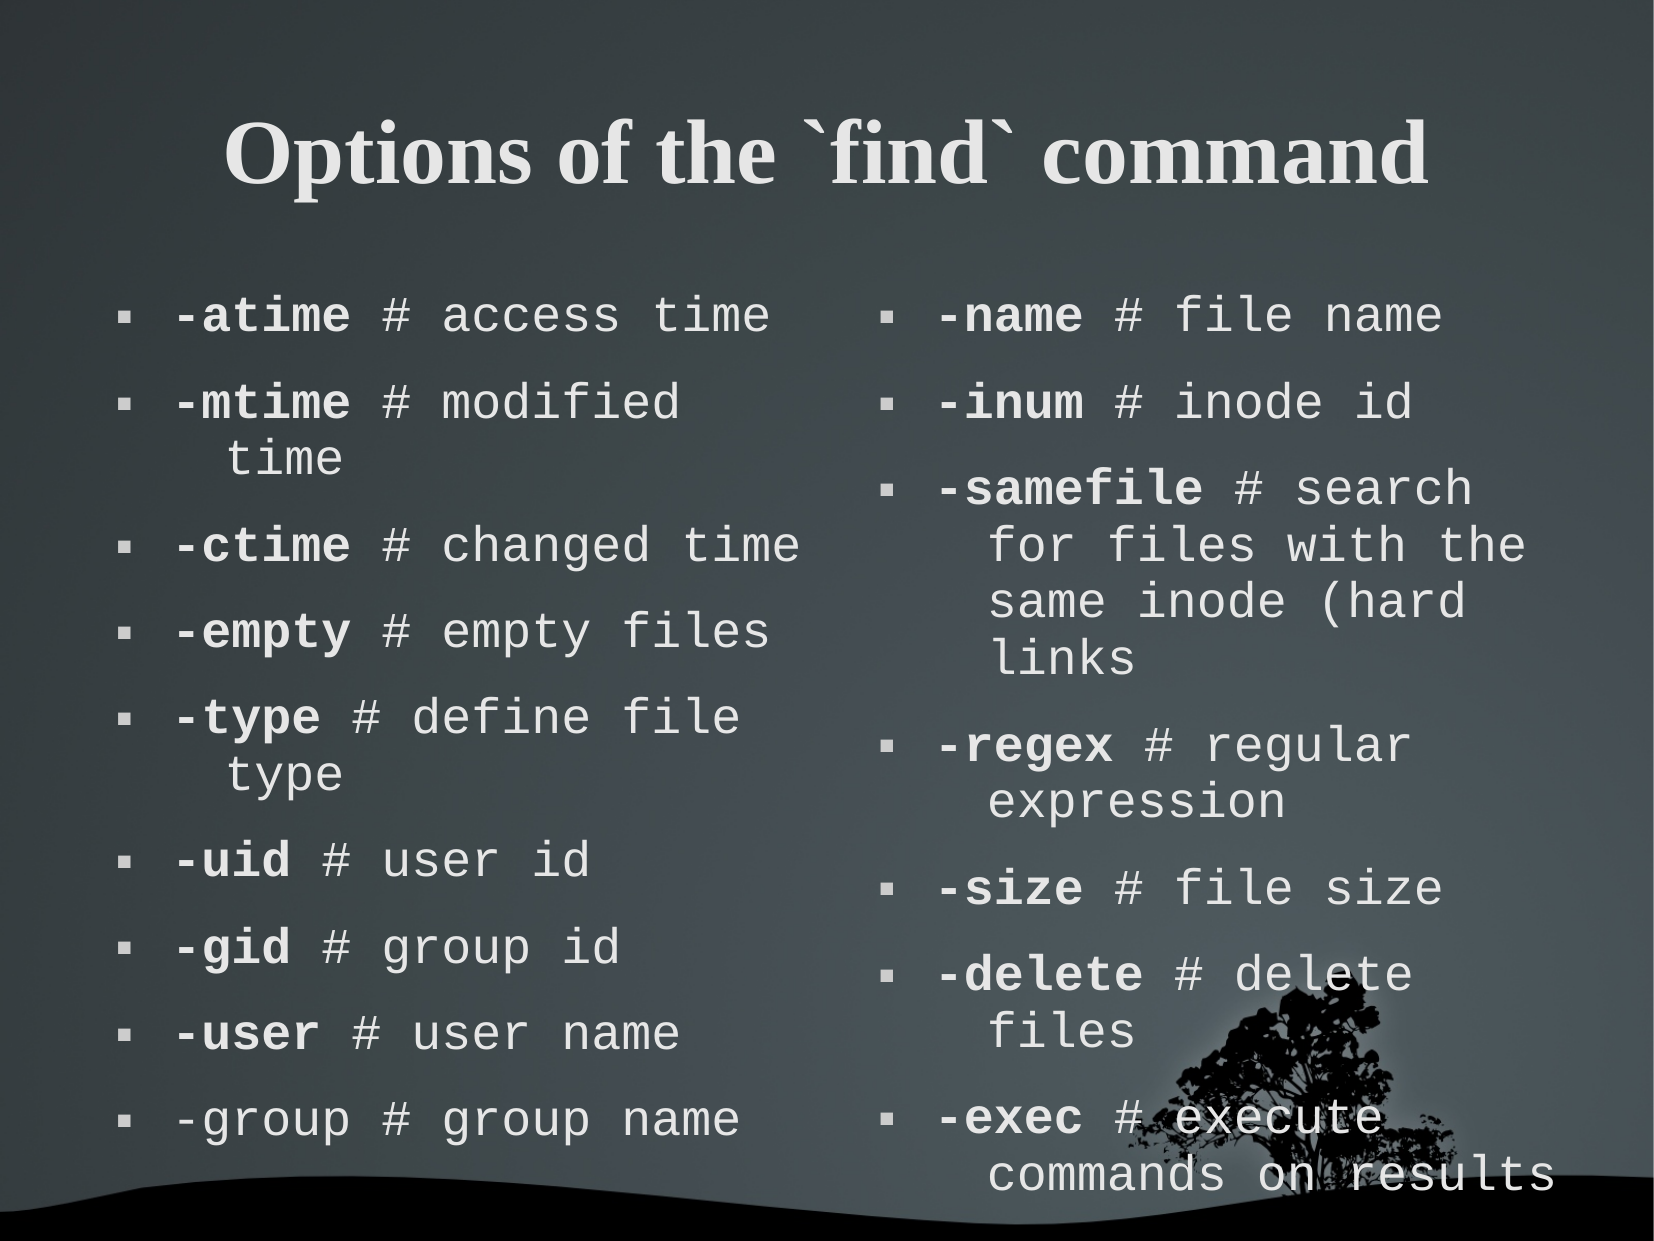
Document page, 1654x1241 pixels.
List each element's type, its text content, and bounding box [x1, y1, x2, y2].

picture [0, 0, 1654, 1241]
list -name # file name -inum # inode id -samefile # search for files with the same inode (hard links -regex # regular expression -size # file size -delete # delete files -exec # execute commands on results [845, 290, 1572, 1206]
list -atime # access time -mtime # modified time -ctime # changed time -empty # empty files -type # define file type -uid # user id -gid # group id -user # user name -group # group name [82, 290, 809, 1151]
title Options of the `find` command [82, 49, 1571, 257]
